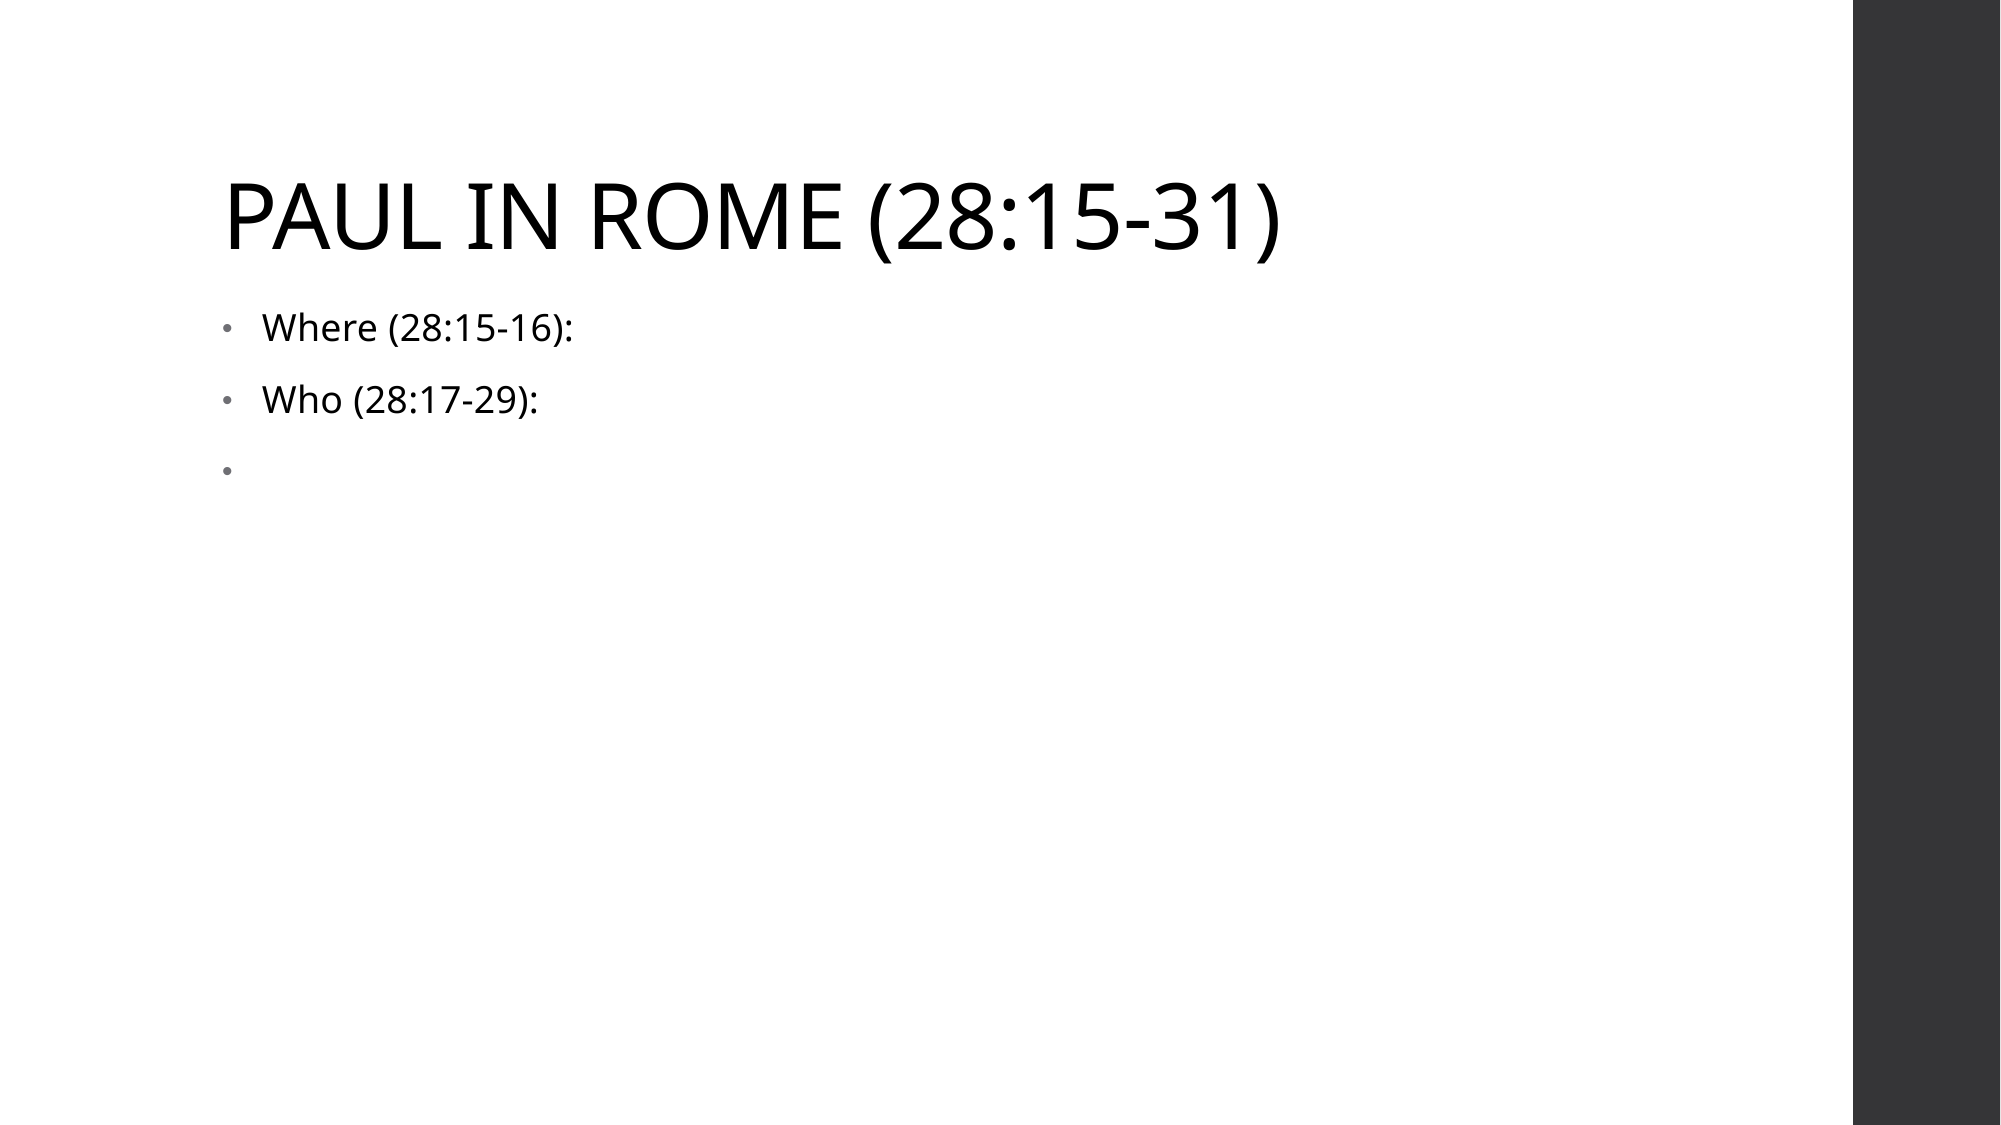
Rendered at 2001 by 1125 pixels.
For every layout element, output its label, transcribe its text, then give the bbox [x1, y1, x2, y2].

title PAUL IN ROME (28:15-31) [206, 60, 1797, 278]
list Where (28:15-16): Who (28:17-29): [206, 299, 1617, 1014]
